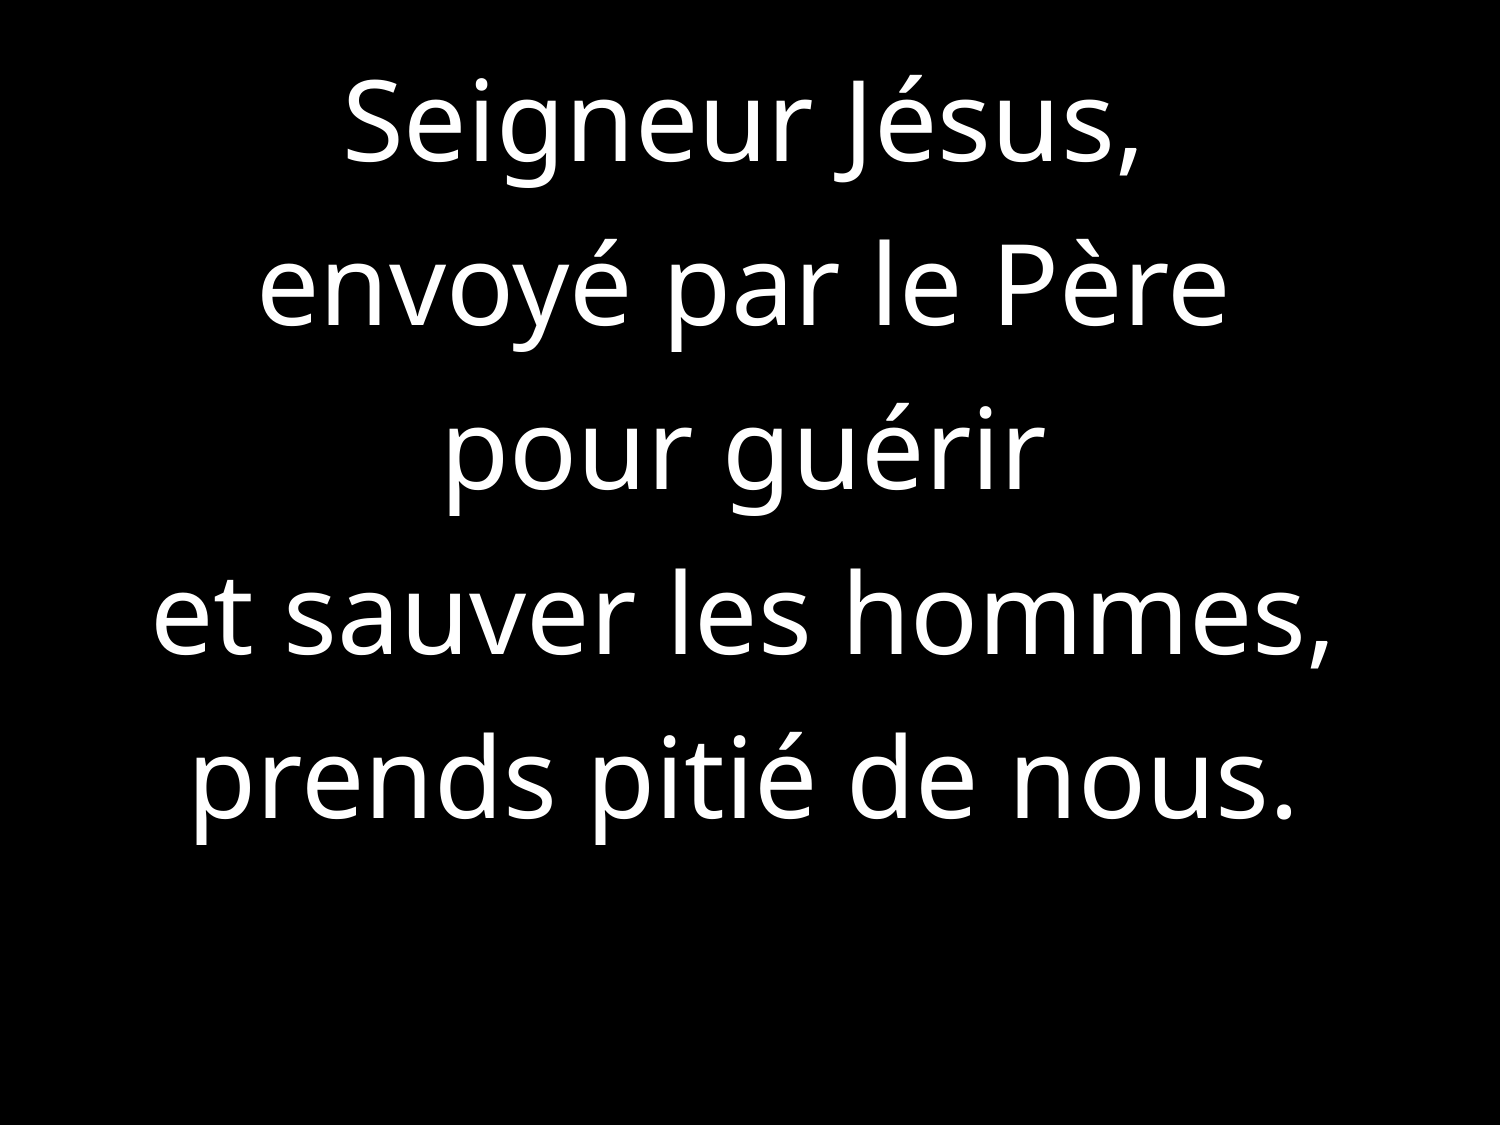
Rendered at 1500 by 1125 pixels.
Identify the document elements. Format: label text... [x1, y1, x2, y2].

subtitle Seigneur Jésus, envoyé par le Père pour guérir et sauver les hommes, prends pitié de nous. [0, 37, 1489, 1125]
